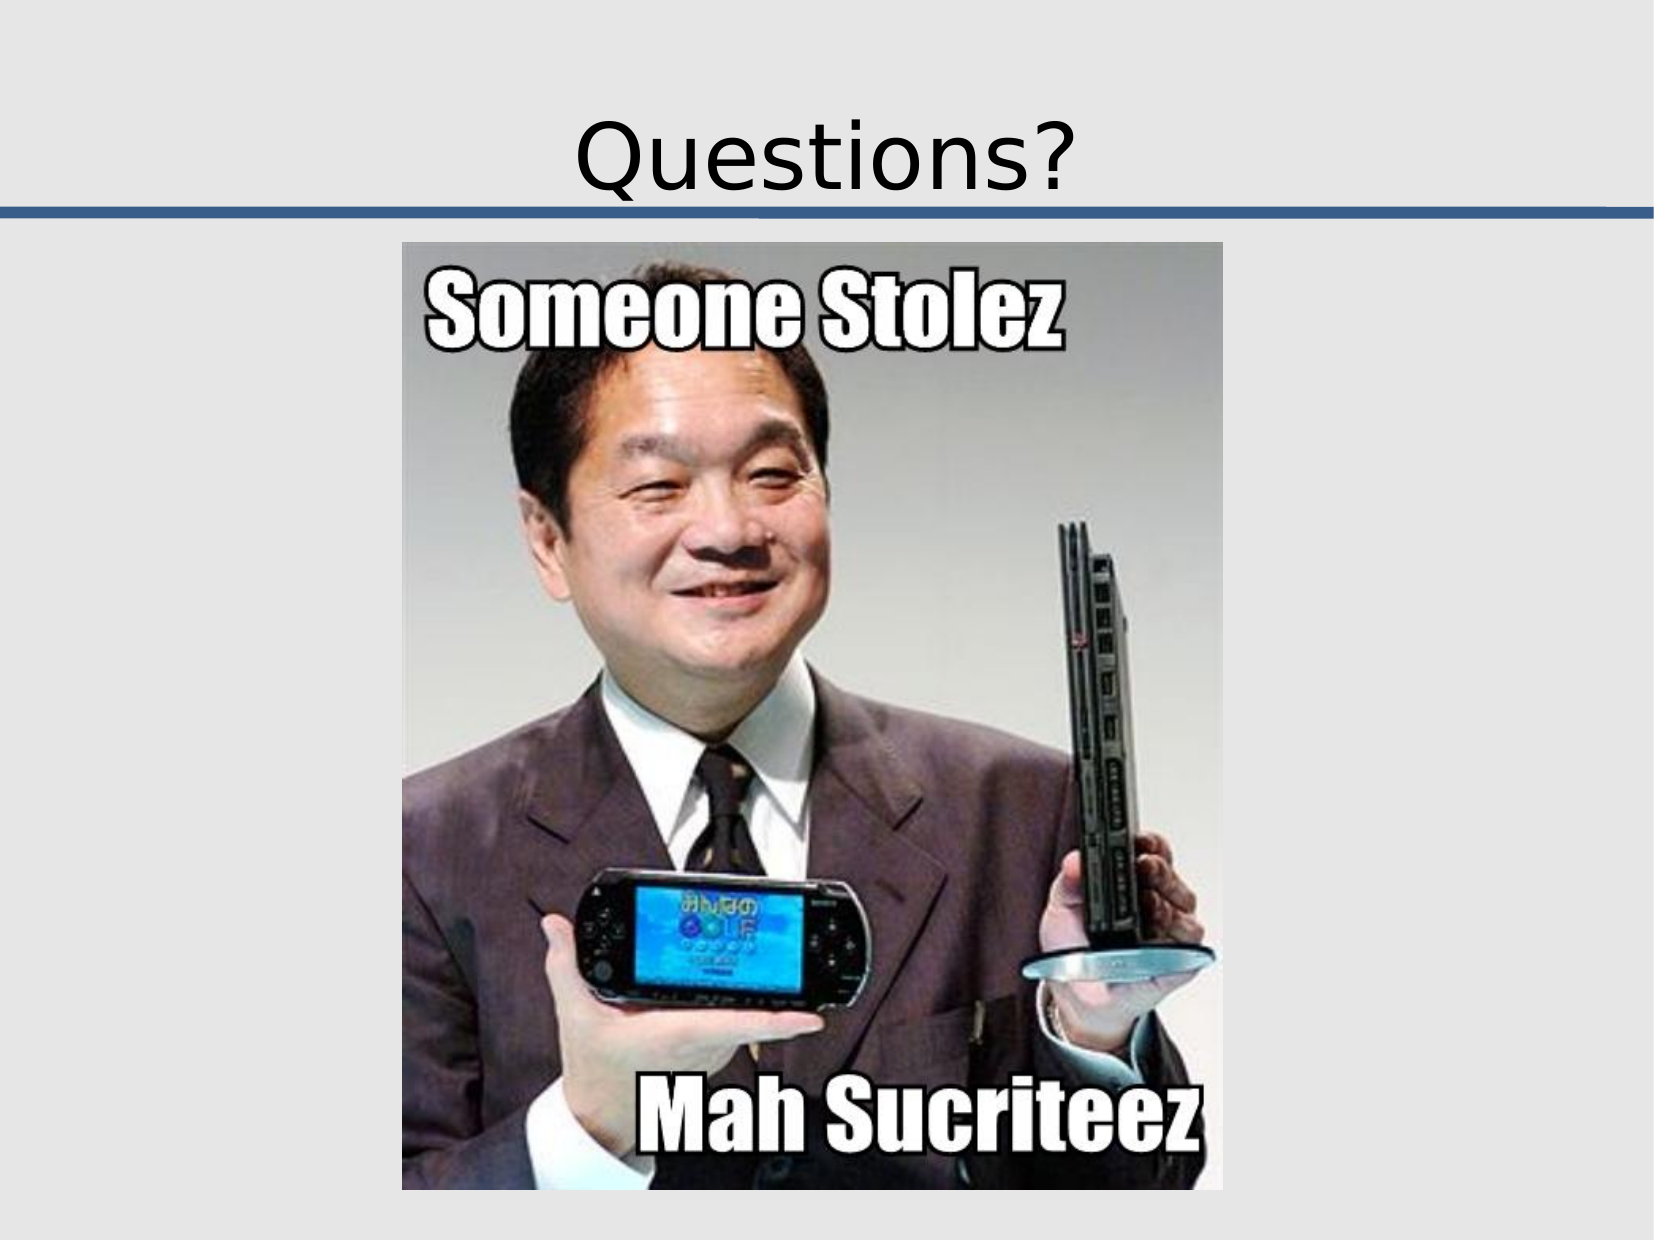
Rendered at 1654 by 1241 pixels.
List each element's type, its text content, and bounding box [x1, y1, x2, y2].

picture [402, 242, 1223, 1190]
title Questions? [82, 49, 1571, 257]
